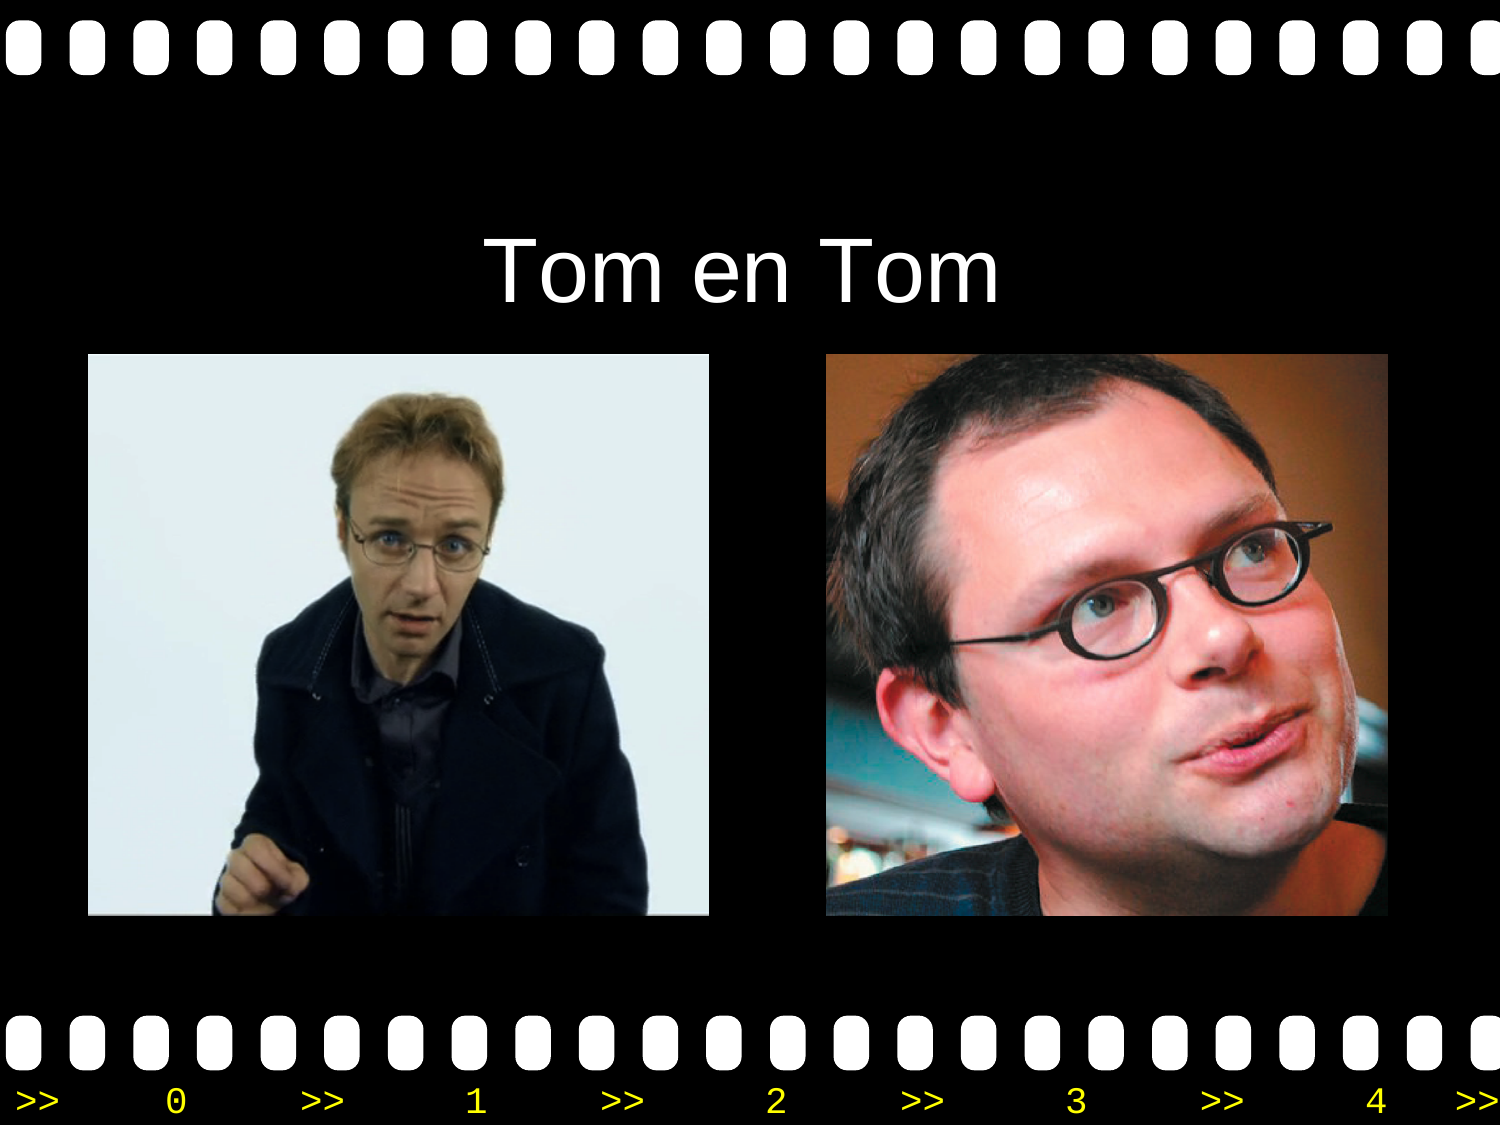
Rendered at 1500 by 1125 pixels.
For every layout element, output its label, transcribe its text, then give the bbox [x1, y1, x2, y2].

picture [88, 354, 709, 916]
picture [826, 354, 1388, 916]
title Tom en Tom [67, 177, 1418, 365]
